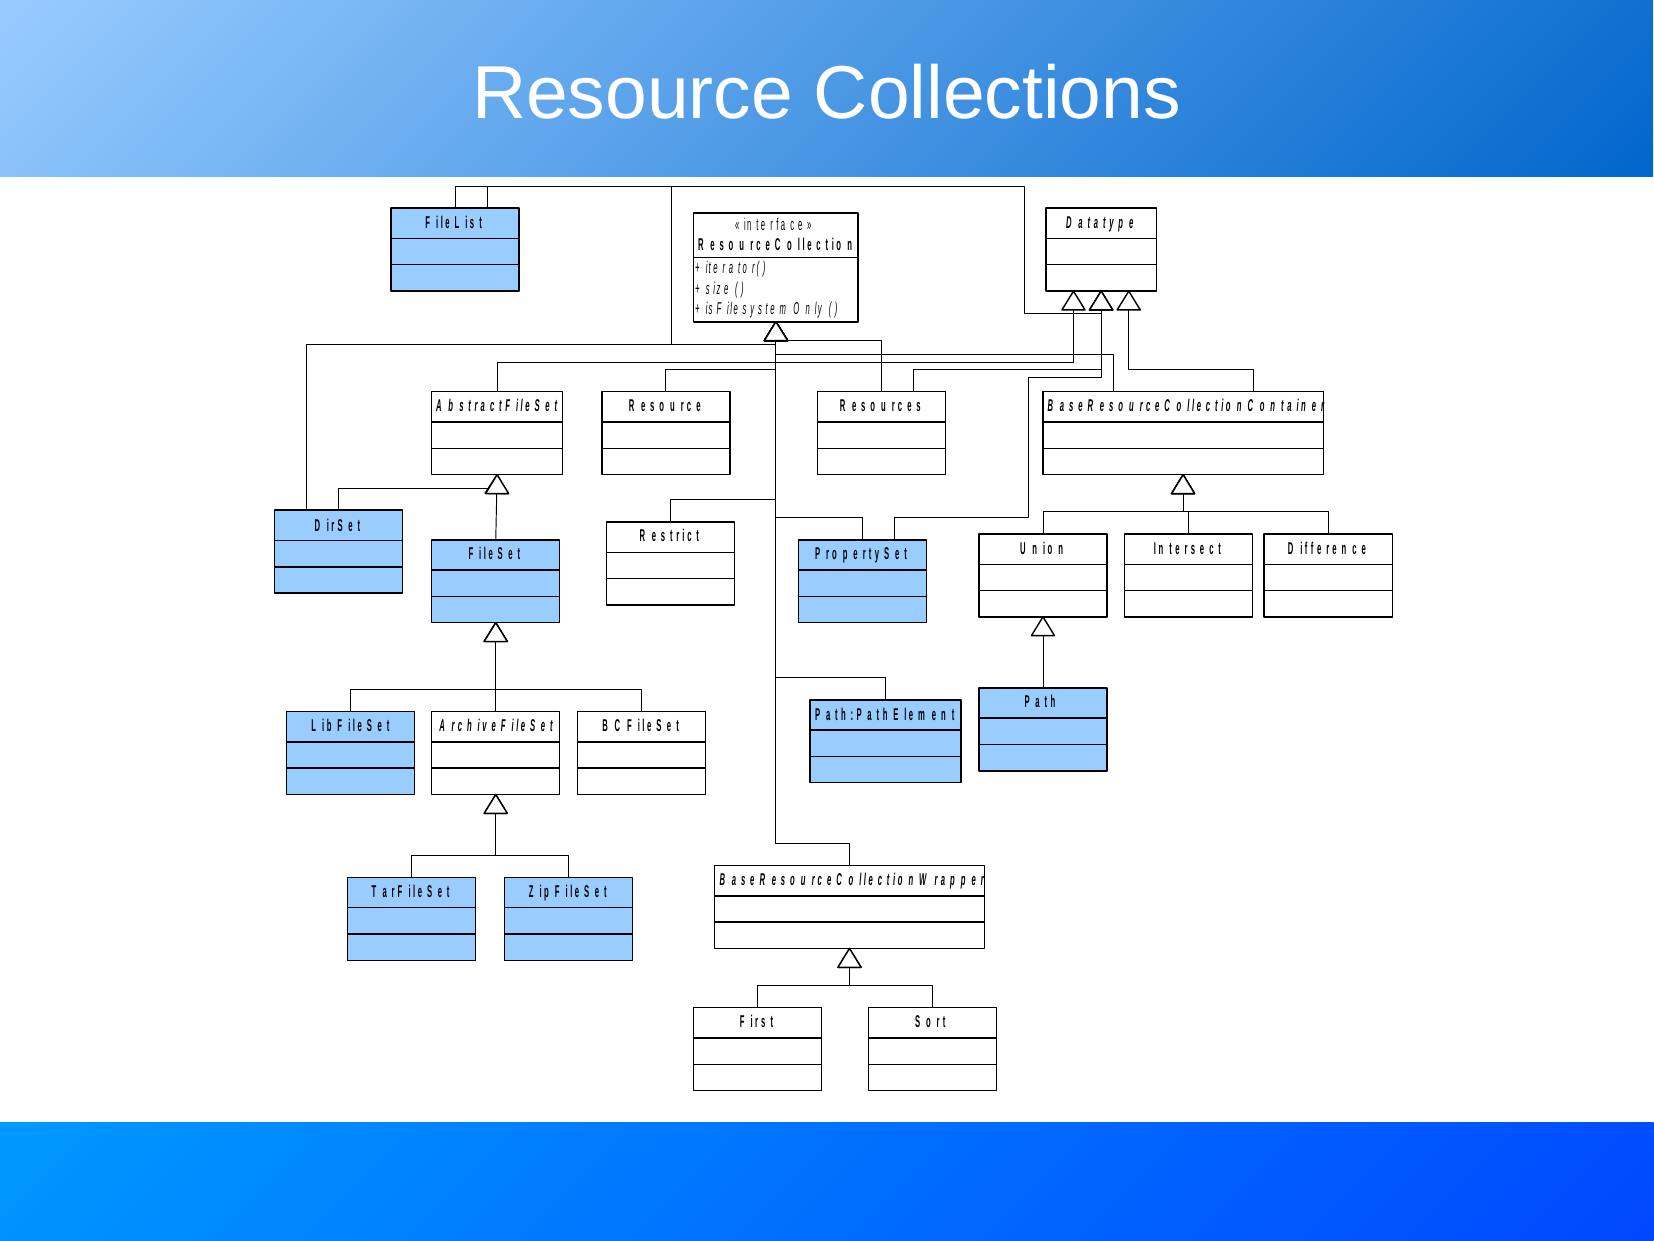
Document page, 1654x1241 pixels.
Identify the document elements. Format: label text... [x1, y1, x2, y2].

title Resource Collections [82, 22, 1571, 163]
picture [271, 183, 1396, 1094]
